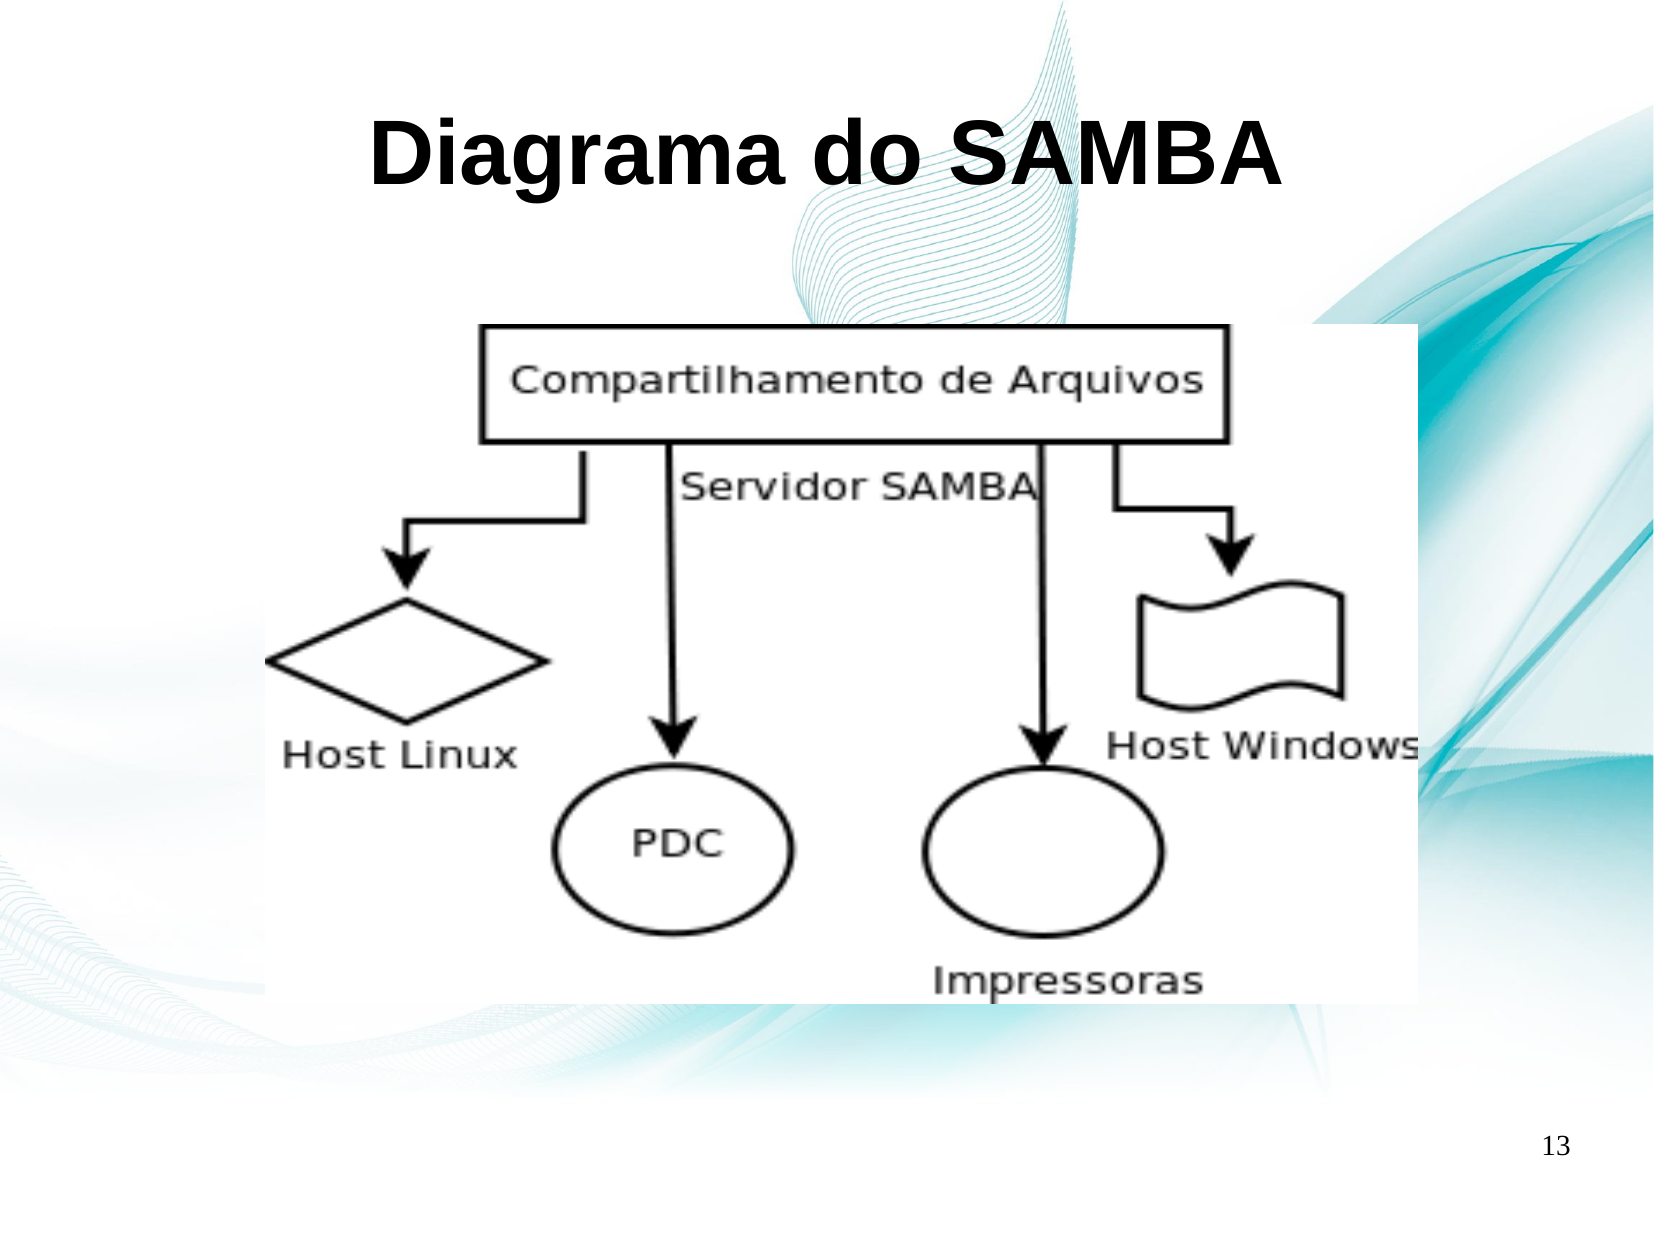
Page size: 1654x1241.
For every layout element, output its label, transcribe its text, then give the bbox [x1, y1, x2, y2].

picture [0, 0, 1654, 1125]
title Diagrama do SAMBA [82, 56, 1571, 250]
